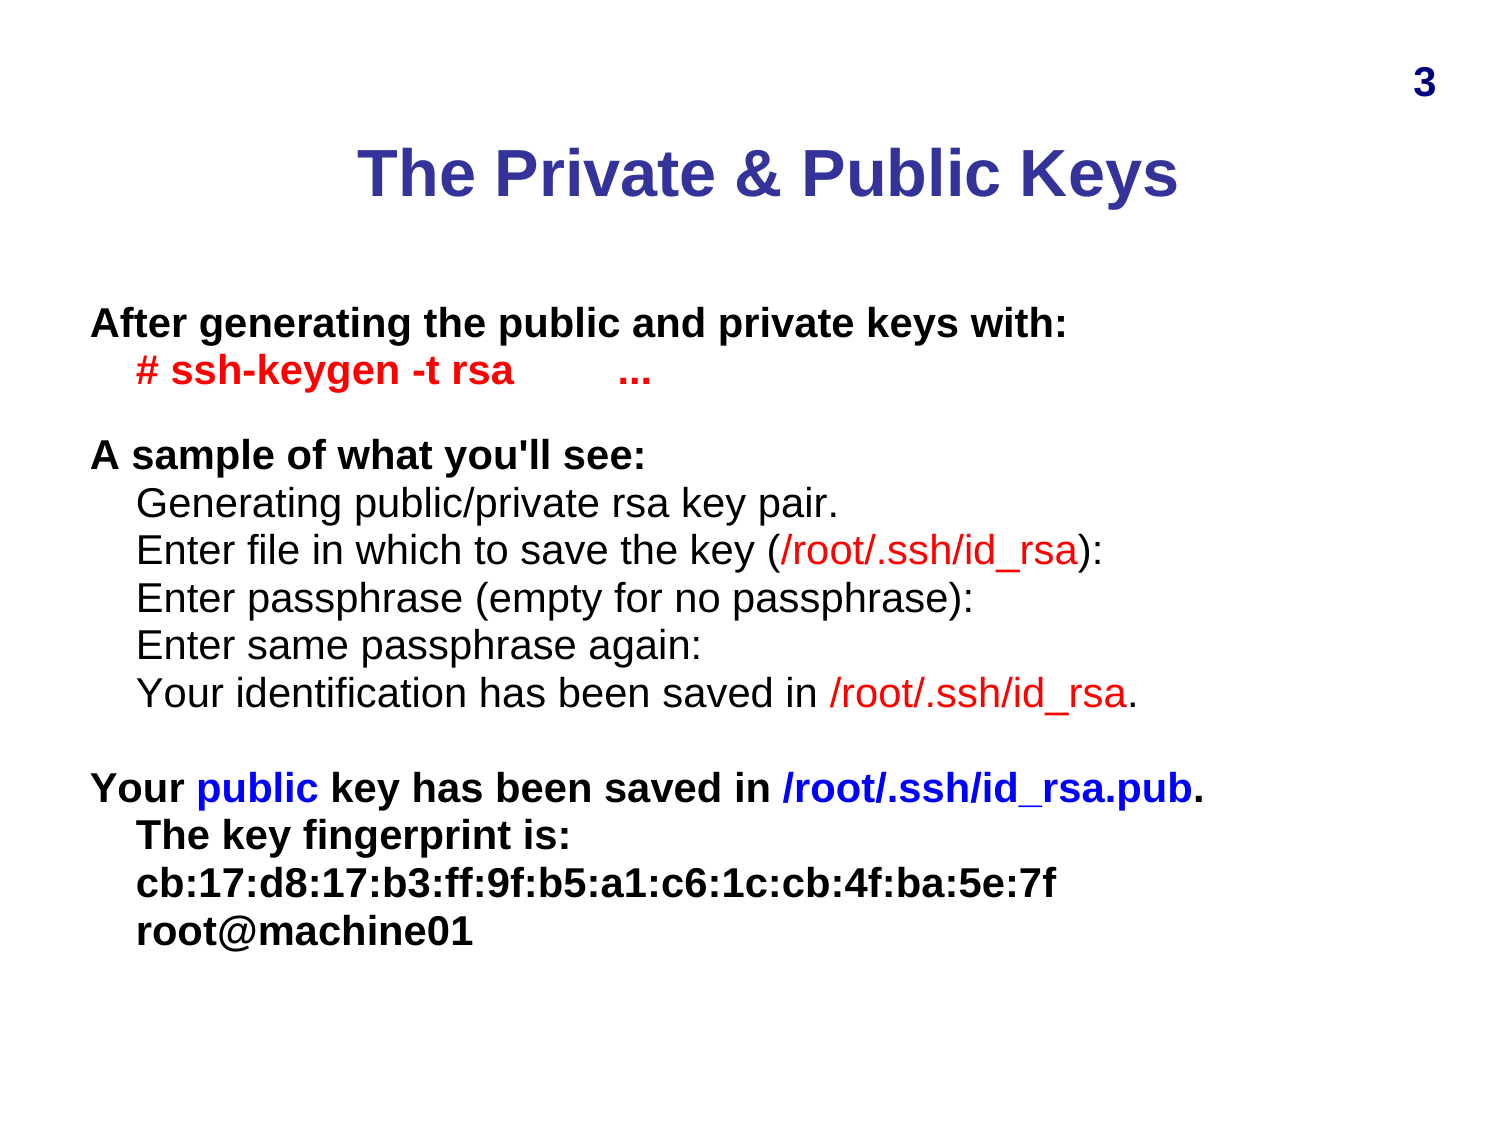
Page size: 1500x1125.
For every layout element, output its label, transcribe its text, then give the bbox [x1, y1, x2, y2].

text_box 3 [1387, 47, 1463, 113]
title The Private & Public Keys [300, 117, 1238, 231]
list After generating the public and private keys with: # ssh-keygen -t rsa ... A sample of what you'll see: Generating public/private rsa key pair. Enter file in which to save the key (/root/.ssh/id_rsa): Enter passphrase (empty for no passphrase): Enter same passphrase again: Your identification has been saved in /root/.ssh/id_rsa. Your public key has been saved in /root/.ssh/id_rsa.pub. The key fingerprint is: cb:17:d8:17:b3:ff:9f:b5:a1:c6:1c:cb:4f:ba:5e:7f root@machine01 [75, 299, 1388, 976]
